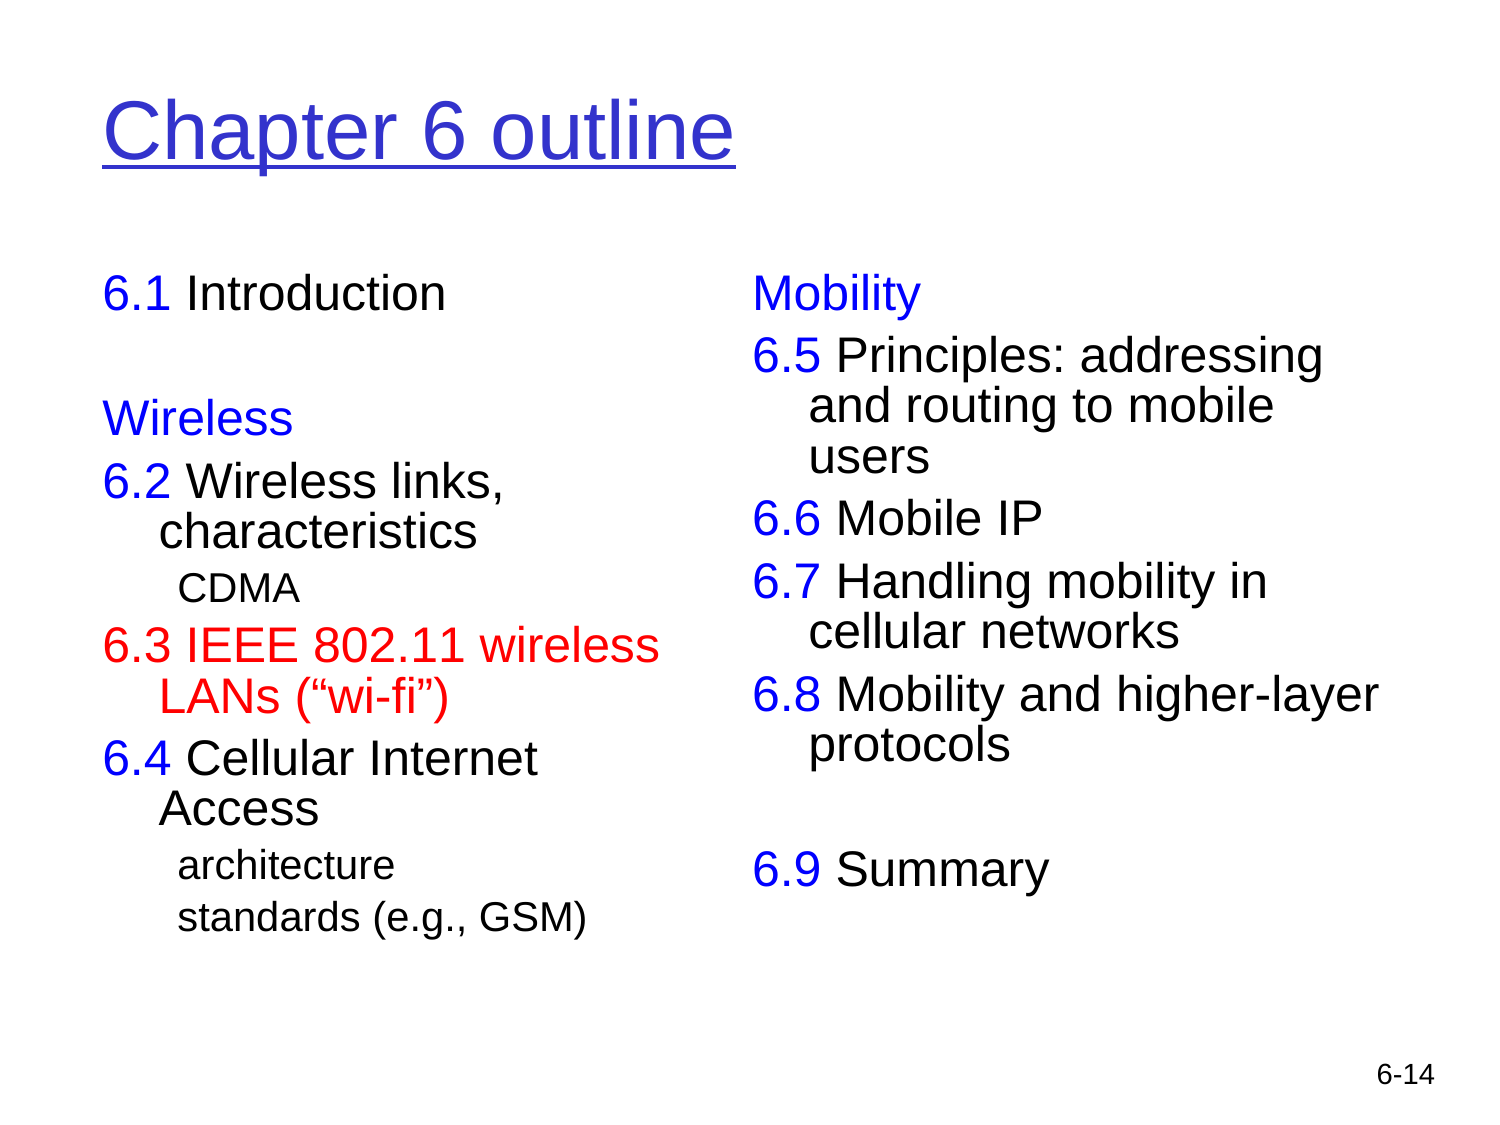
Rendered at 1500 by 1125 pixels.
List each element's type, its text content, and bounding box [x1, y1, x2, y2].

list 6.1 Introduction Wireless 6.2 Wireless links, characteristics CDMA 6.3 IEEE 802.11 wireless LANs (“wi-fi”) 6.4 Cellular Internet Access architecture standards (e.g., GSM) [87, 262, 713, 1026]
list Mobility 6.5 Principles: addressing and routing to mobile users 6.6 Mobile IP 6.7 Handling mobility in cellular networks 6.8 Mobility and higher-layer protocols 6.9 Summary [737, 262, 1403, 1026]
title Chapter 6 outline [87, 37, 1363, 225]
